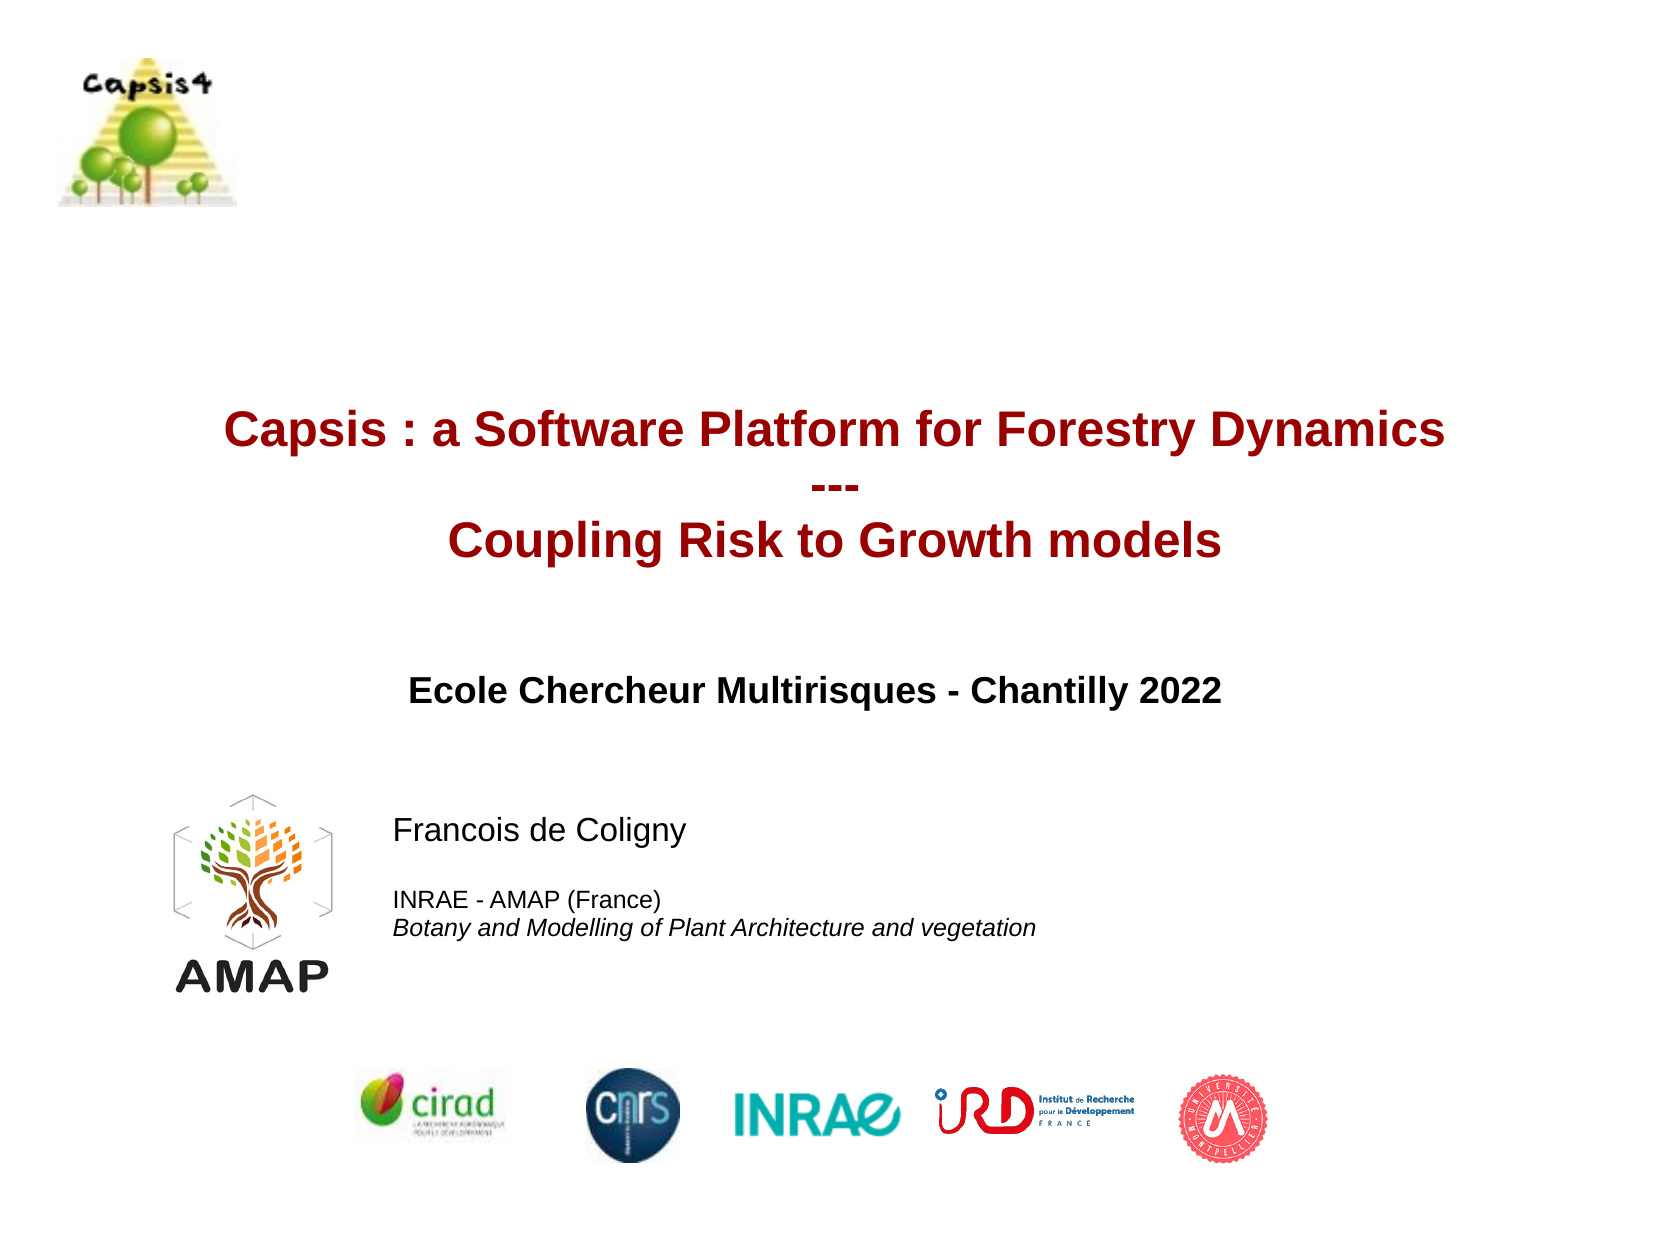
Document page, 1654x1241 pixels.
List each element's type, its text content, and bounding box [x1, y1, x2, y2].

picture [1175, 1071, 1270, 1164]
picture [144, 786, 362, 1002]
picture [935, 1087, 1134, 1134]
text_box Ecole Chercheur Multirisques - Chantilly 2022 [386, 662, 1244, 762]
text_box Capsis : a Software Platform for Forestry Dynamics --- Coupling Risk to Growth models [151, 393, 1519, 632]
picture [586, 1068, 680, 1163]
picture [726, 1075, 906, 1152]
text_box Francois de Coligny INRAE - AMAP (France) Botany and Modelling of Plant Architecture and vegetation [378, 804, 1323, 998]
picture [355, 1068, 512, 1143]
picture [56, 58, 237, 207]
